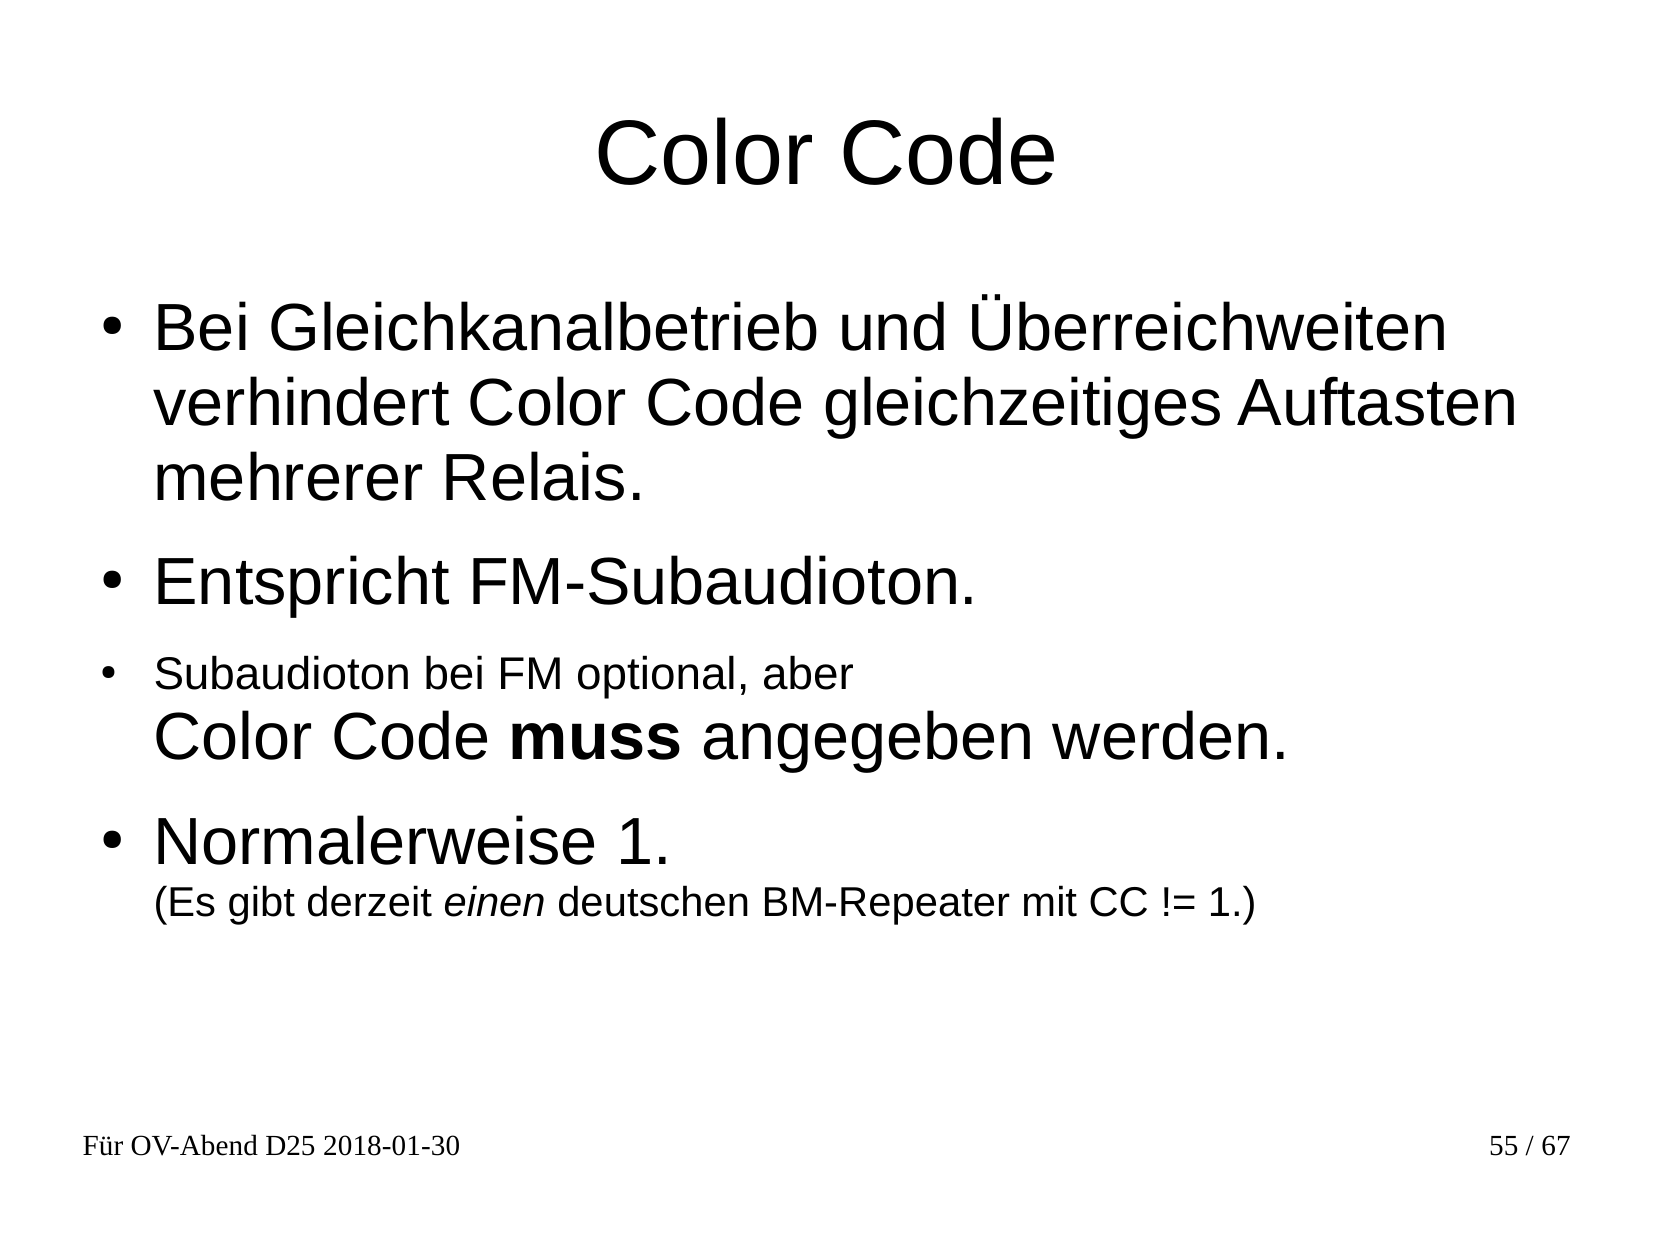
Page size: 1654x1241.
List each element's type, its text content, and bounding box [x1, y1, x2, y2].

title Color Code [82, 49, 1571, 257]
list Bei Gleichkanalbetrieb und Überreichweiten verhindert Color Code gleichzeitiges Auftasten mehrerer Relais. Entspricht FM-Subaudioton. Subaudioton bei FM optional, aber Color Code muss angegeben werden. Normalerweise 1. (Es gibt derzeit einen deutschen BM-Repeater mit CC != 1.) [82, 290, 1571, 1010]
